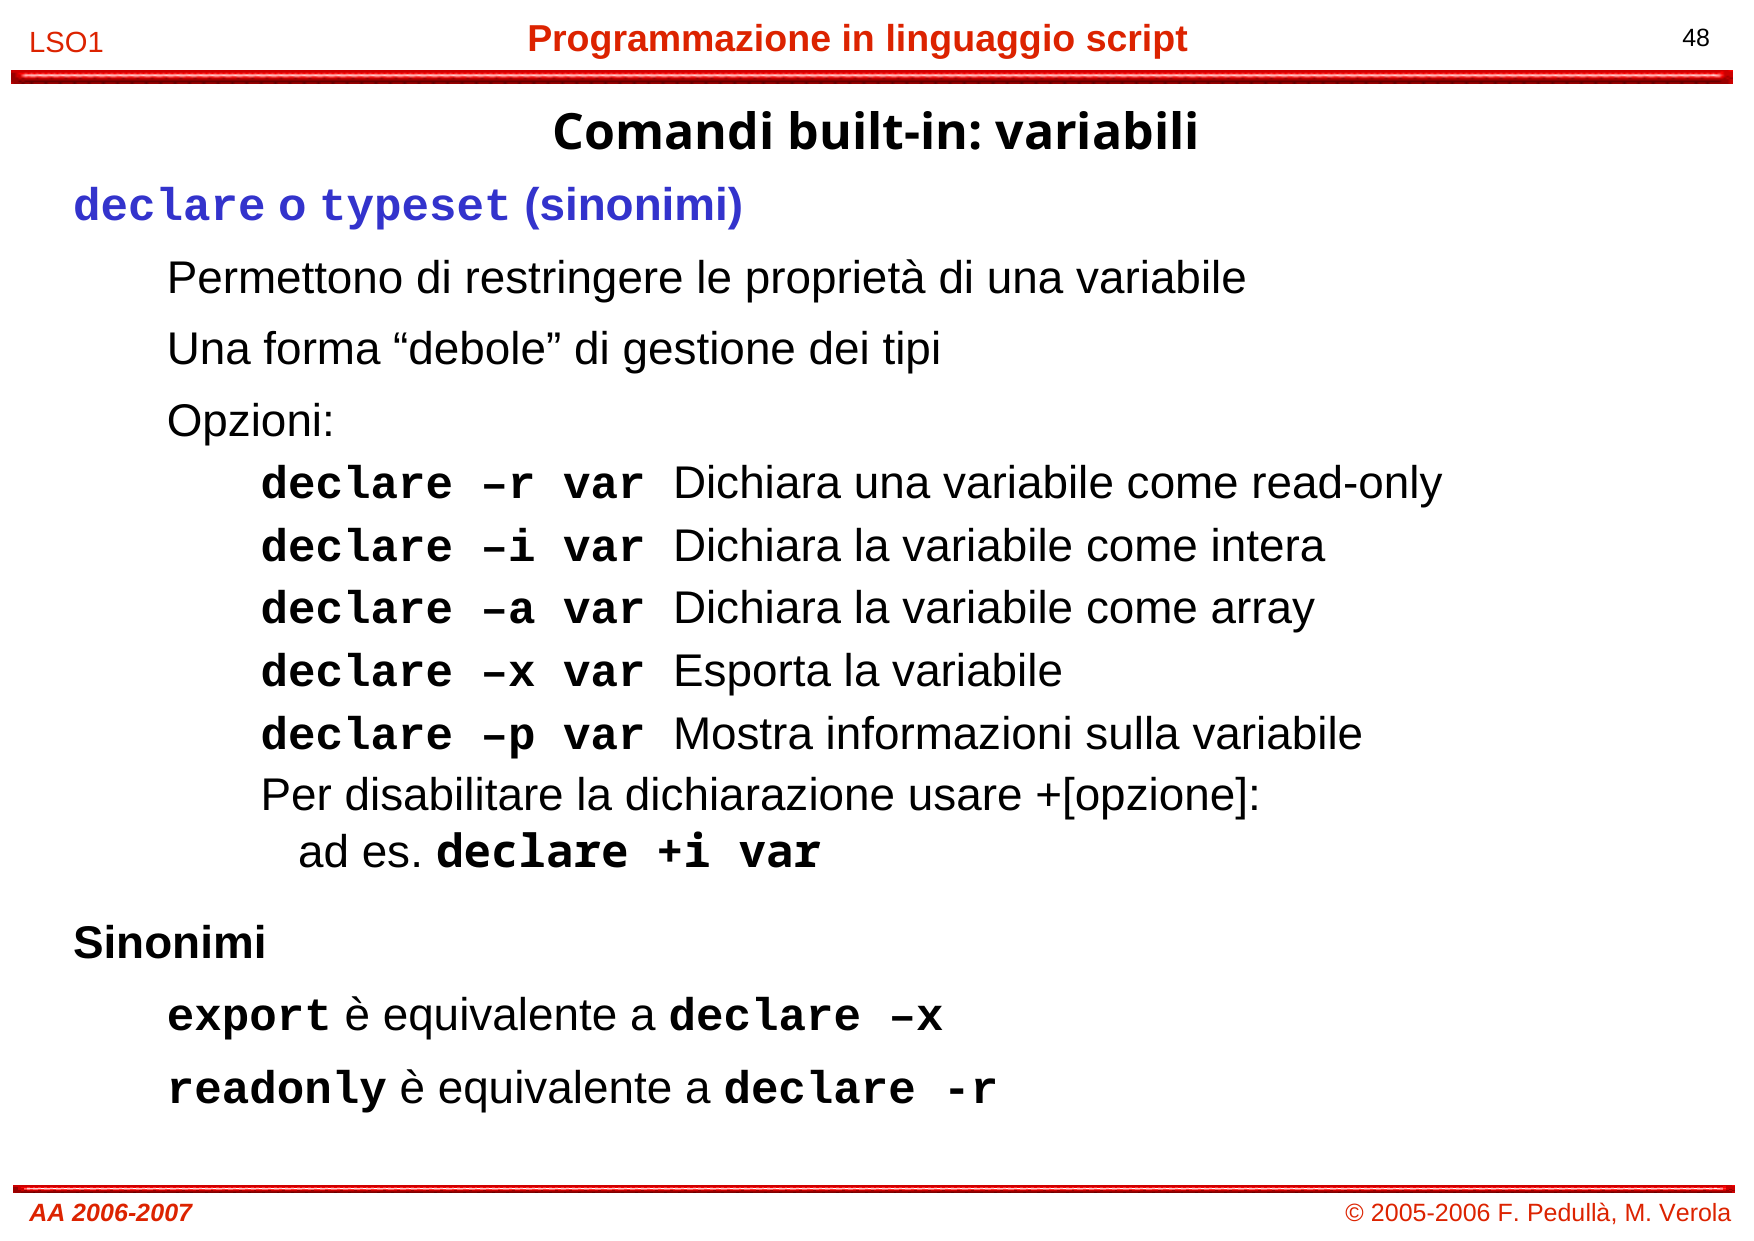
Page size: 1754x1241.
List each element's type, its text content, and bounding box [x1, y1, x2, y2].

title Comandi built-in: variabili [512, 84, 1241, 171]
picture [11, 70, 1733, 84]
list declare o typeset (sinonimi) Permettono di restringere le proprietà di una variabile Una forma “debole” di gestione dei tipi Opzioni: declare –r var Dichiara una variabile come read-only declare –i var Dichiara la variabile come intera declare –a var Dichiara la variabile come array declare –x var Esporta la variabile declare –p var Mostra informazioni sulla variabile Per disabilitare la dichiarazione usare +[opzione]: ad es. declare +i var Sinonimi export è equivalente a declare –x readonly è equivalente a declare -r [58, 171, 1696, 1118]
picture [13, 1185, 1735, 1193]
